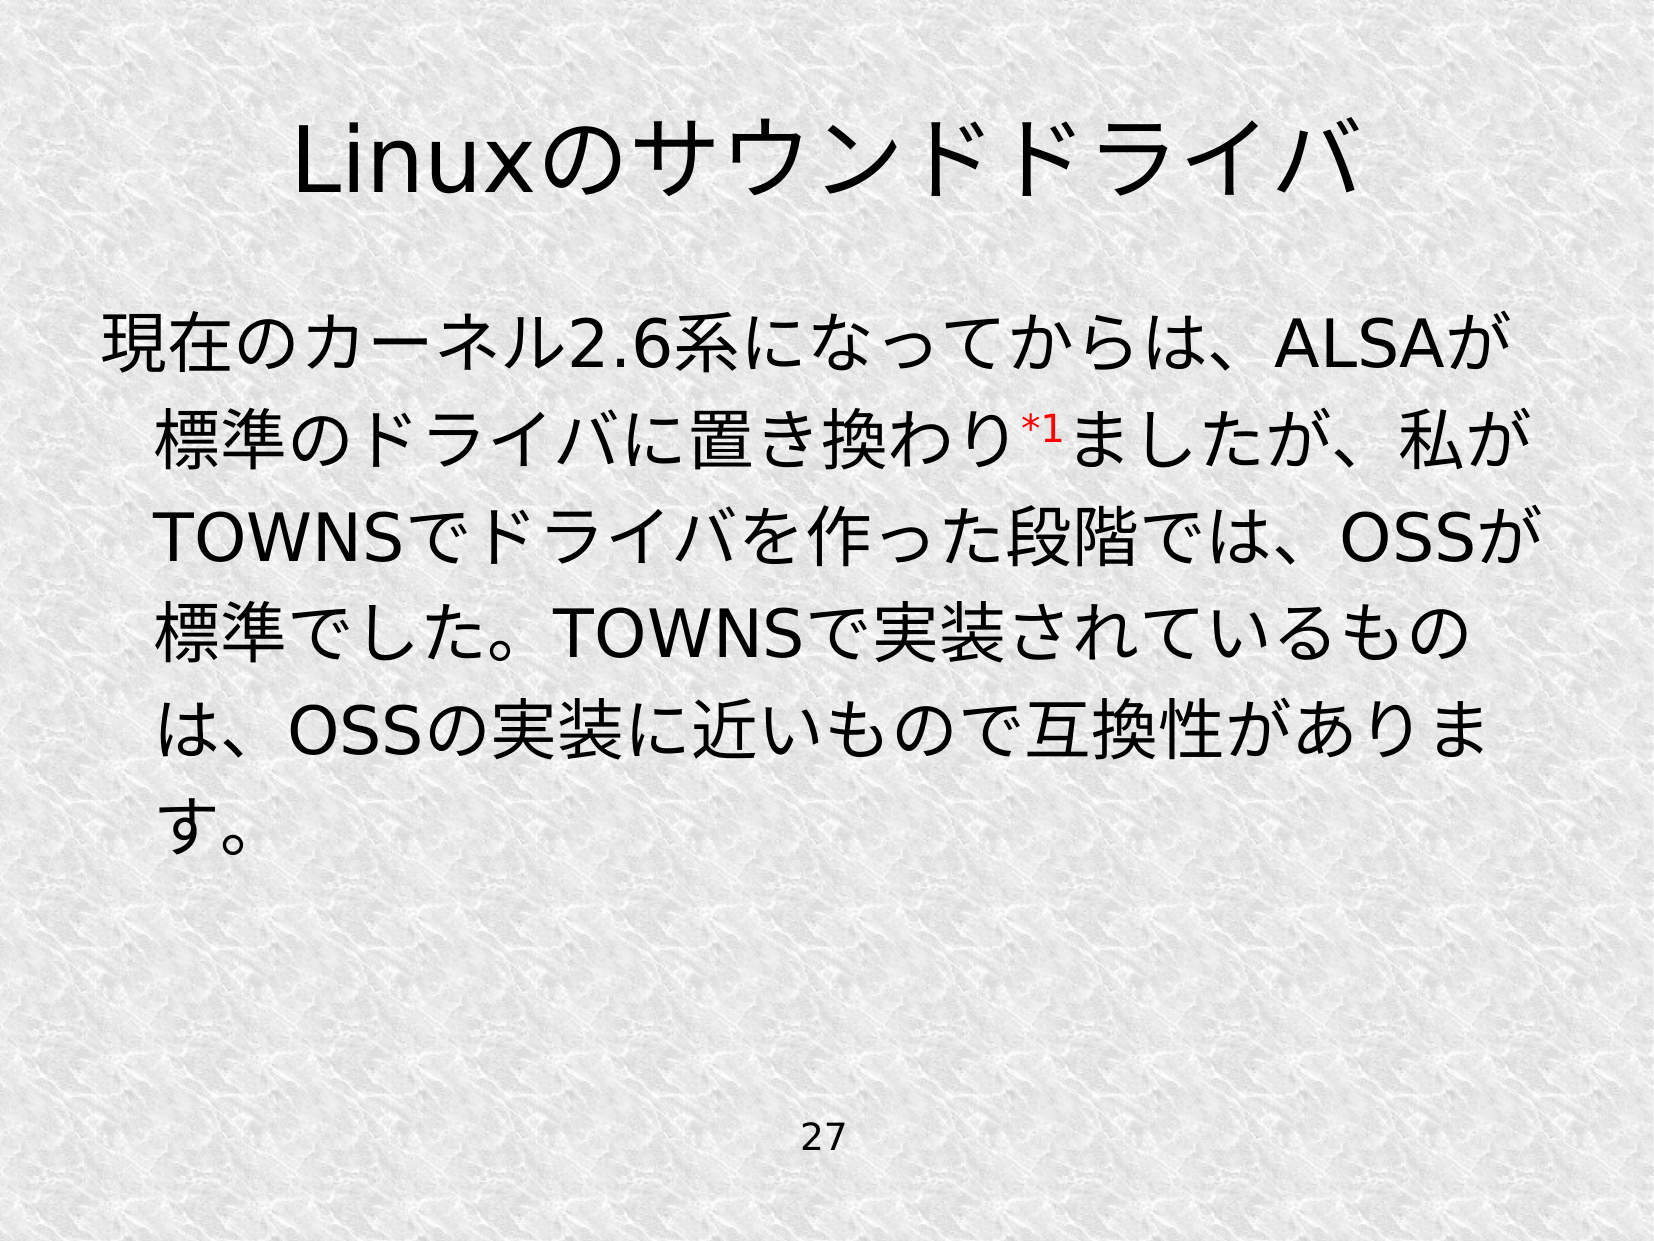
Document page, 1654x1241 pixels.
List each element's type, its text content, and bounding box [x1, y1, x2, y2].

picture [0, 0, 1654, 1241]
title Linuxのサウンドドライバ [82, 49, 1571, 257]
text_box <番号> [752, 1108, 895, 1182]
list 現在のカーネル2.6系になってからは、ALSAが標準のドライバに置き換わり*1ましたが、私がTOWNSでドライバを作った段階では、OSSが標準でした。TOWNSで実装されているものは、OSSの実装に近いもので互換性があります。 [82, 290, 1571, 1109]
